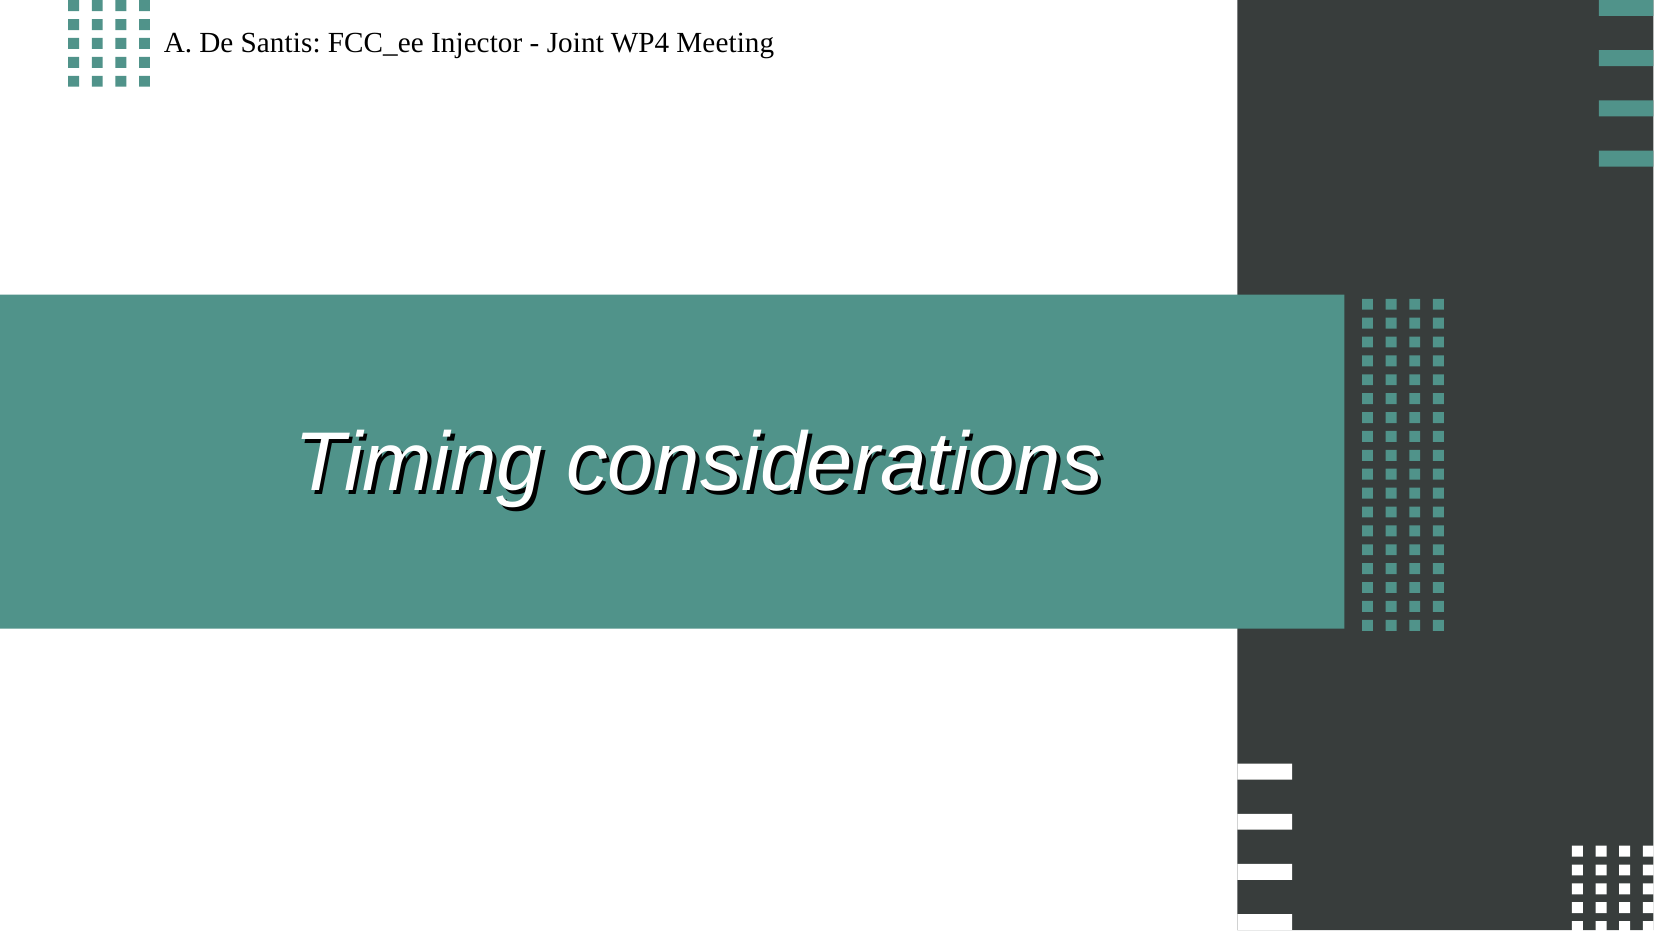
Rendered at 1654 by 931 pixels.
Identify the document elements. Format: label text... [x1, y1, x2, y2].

title Timing considerations [0, 294, 1345, 629]
